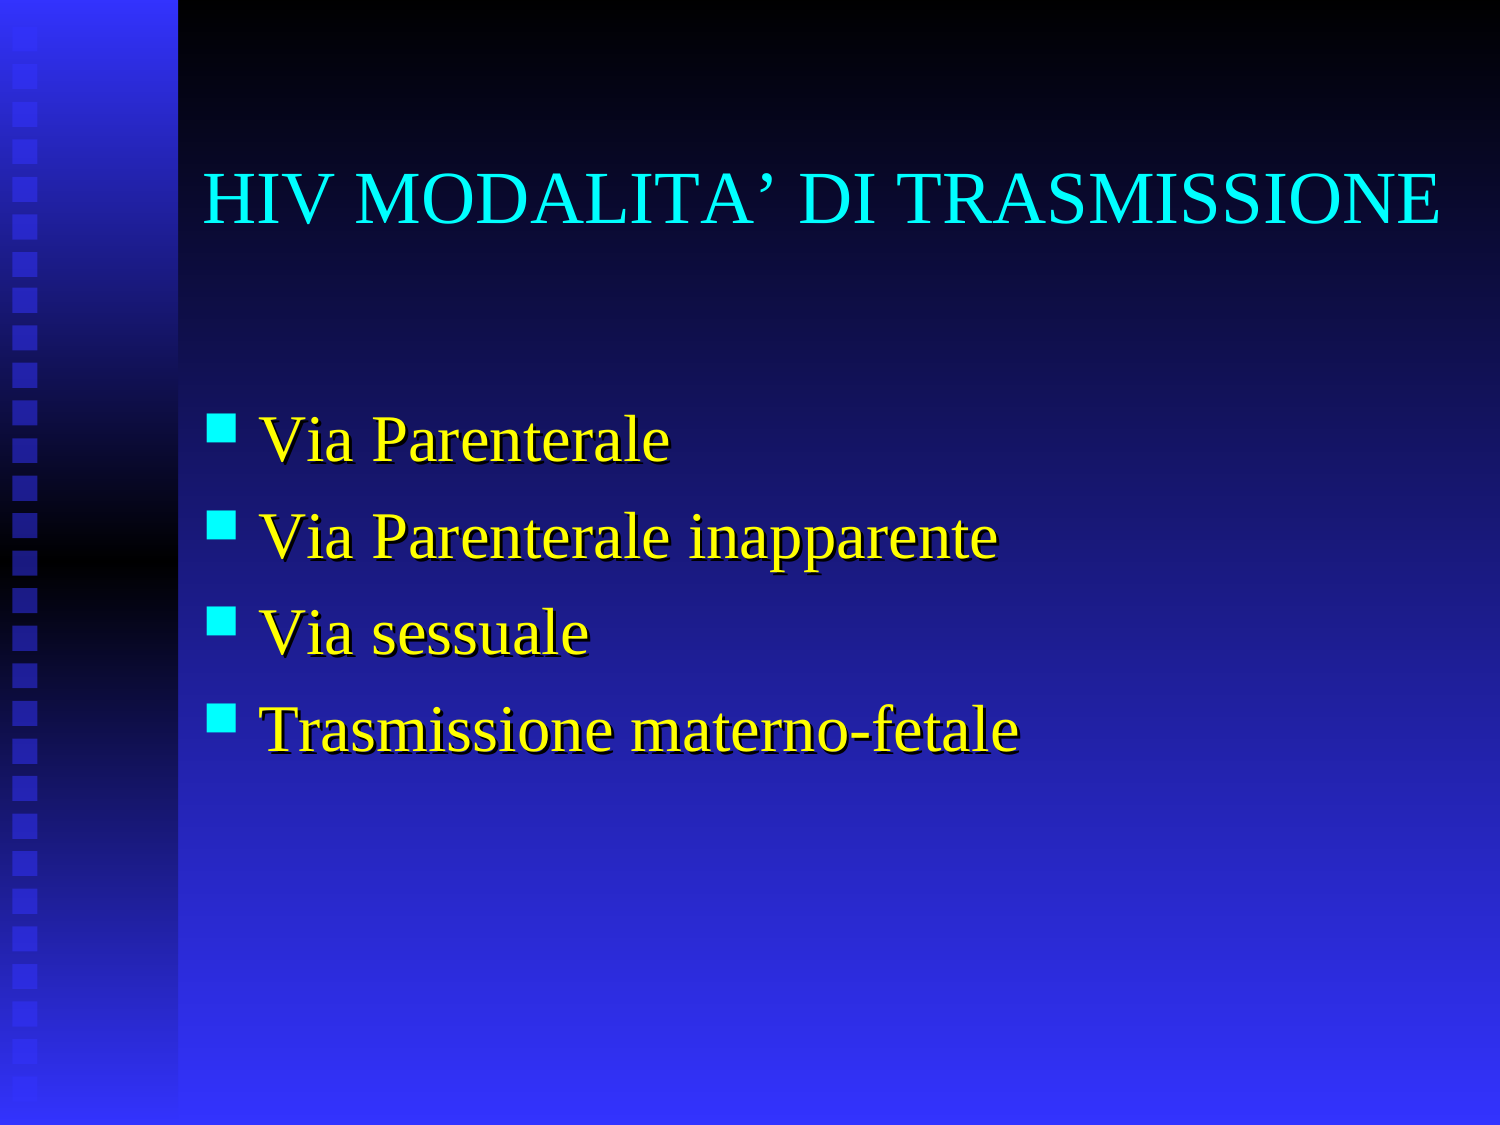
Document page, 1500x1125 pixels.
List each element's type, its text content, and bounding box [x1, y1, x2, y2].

text_box HIV MODALITA’ DI TRASMISSIONE [187, 99, 1463, 288]
text_box Via Parenterale Via Parenterale inapparente Via sessuale Trasmissione materno-fetale [187, 387, 1467, 995]
